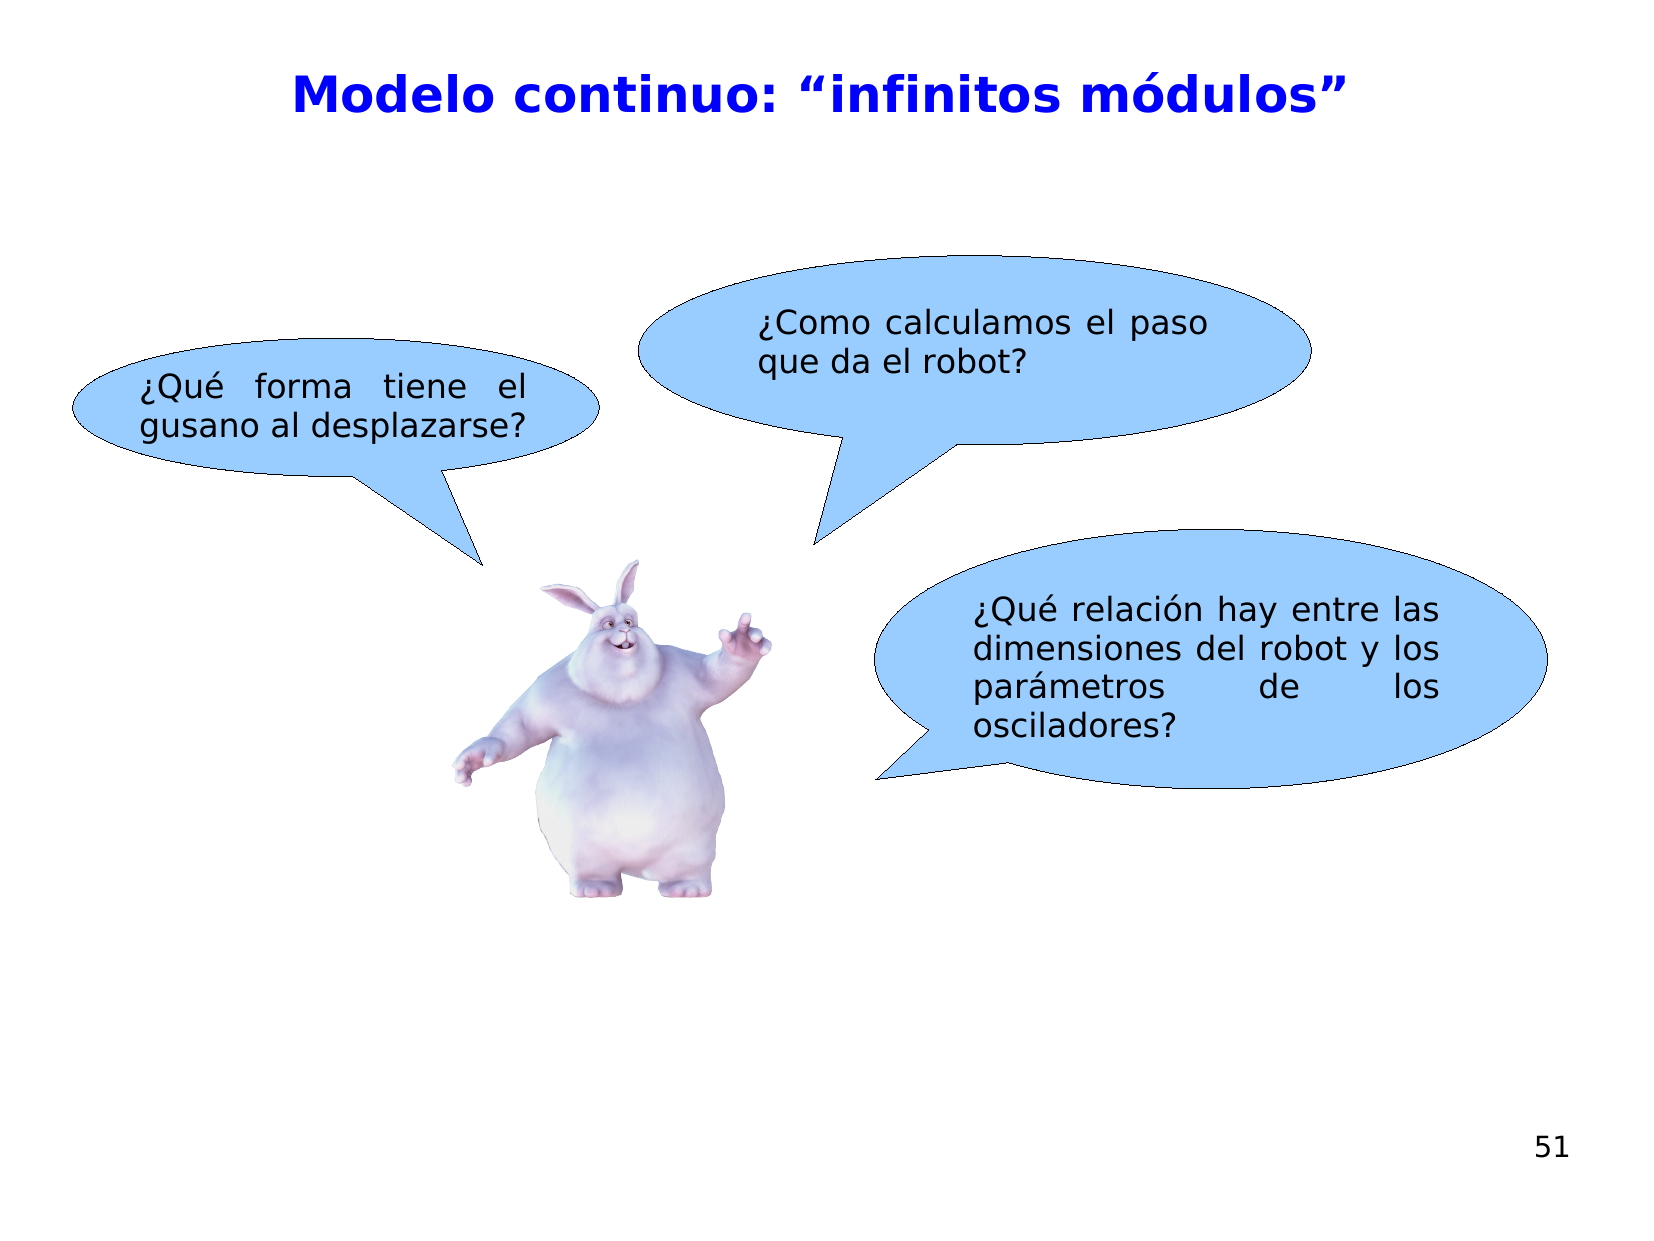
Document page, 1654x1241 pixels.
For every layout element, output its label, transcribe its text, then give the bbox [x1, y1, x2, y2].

text_box [72, 366, 124, 449]
text_box ¿Qué relación hay entre las dimensiones del robot y los parámetros de los osciladores? [957, 583, 1497, 753]
text_box Modelo continuo: “infinitos módulos” [276, 58, 1367, 132]
text_box [874, 529, 1484, 789]
text_box [638, 255, 1312, 545]
text_box [1497, 590, 1548, 728]
text_box ¿Como calculamos el paso que da el robot? [742, 296, 1281, 389]
text_box [586, 385, 600, 429]
text_box [138, 453, 534, 559]
text_box [144, 338, 528, 360]
picture [452, 559, 772, 898]
text_box ¿Qué forma tiene el gusano al desplazarse? [124, 360, 586, 453]
